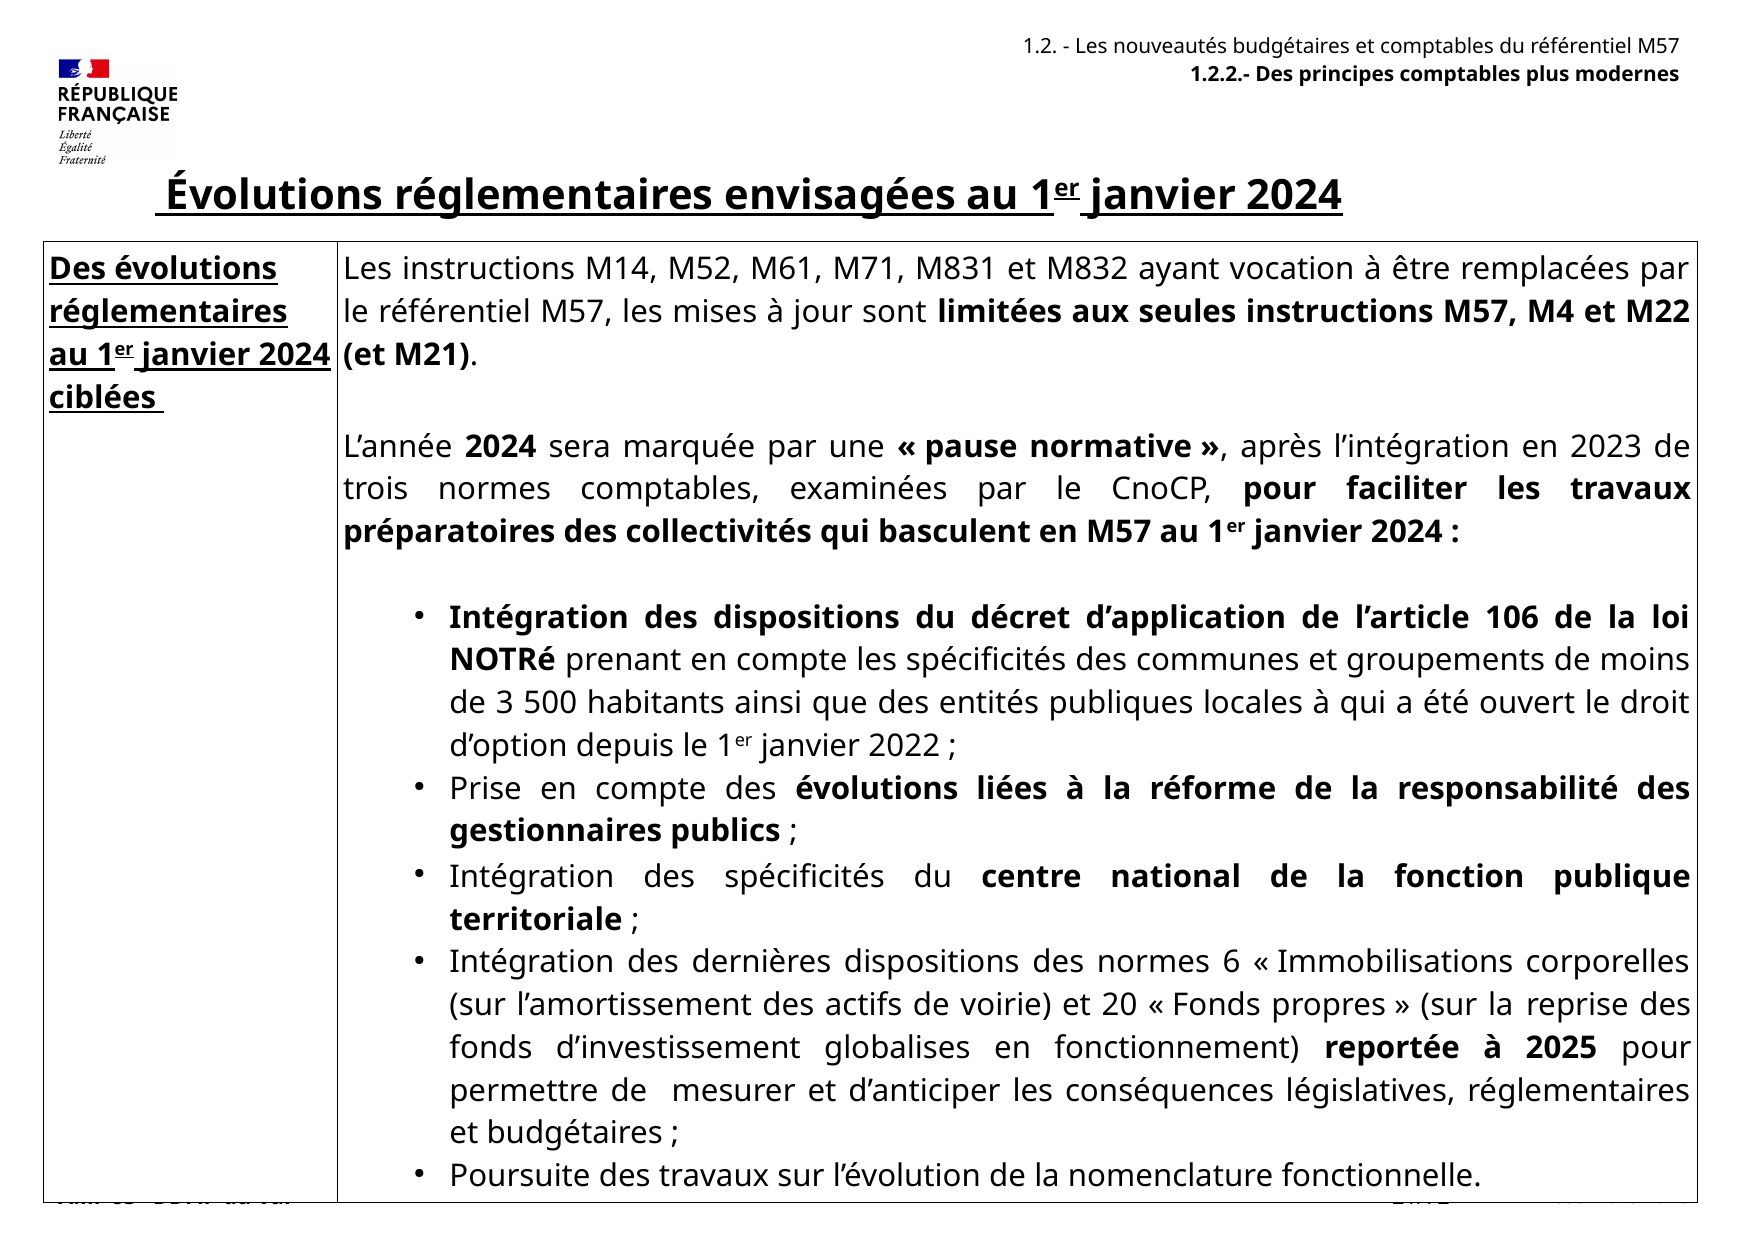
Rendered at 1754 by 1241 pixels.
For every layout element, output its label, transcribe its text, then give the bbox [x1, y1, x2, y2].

text_box Évolutions réglementaires envisagées au 1er janvier 2024 [140, 157, 1697, 239]
picture [58, 58, 178, 164]
table_header Les instructions M14, M52, M61, M71, M831 et M832 ayant vocation à être remplacées par le référentiel M57, les mises à jour sont limitées aux seules instructions M57, M4 et M22 (et M21). L’année 2024 sera marquée par une « pause normative », après l’intégration en 2023 de trois normes comptables, examinées par le CnoCP, pour faciliter les travaux préparatoires des collectivités qui basculent en M57 au 1er janvier 2024 : Intégration des dispositions du décret d’application de l’article 106 de la loi NOTRé prenant en compte les spécificités des communes et groupements de moins de 3 500 habitants ainsi que des entités publiques locales à qui a été ouvert le droit d’option depuis le 1er janvier 2022 ; Prise en compte des évolutions liées à la réforme de la responsabilité des gestionnaires publics ; Intégration des spécificités du centre national de la fonction publique territoriale ; Intégration des dernières dispositions des normes 6 « Immobilisations corporelles (sur l’amortissement des actifs de voirie) et 20 « Fonds propres » (sur la reprise des fonds d’investissement globalises en fonctionnement) reportée à 2025 pour permettre de mesurer et d’anticiper les conséquences législatives, réglementaires et budgétaires ; Poursuite des travaux sur l’évolution de la nomenclature fonctionnelle. [338, 242, 1697, 1202]
table_header Des évolutions réglementaires au 1er janvier 2024 ciblées [44, 242, 337, 1202]
text_box 1.2. - Les nouveautés budgétaires et comptables du référentiel M57 1.2.2.- Des principes comptables plus modernes [225, 23, 1695, 136]
